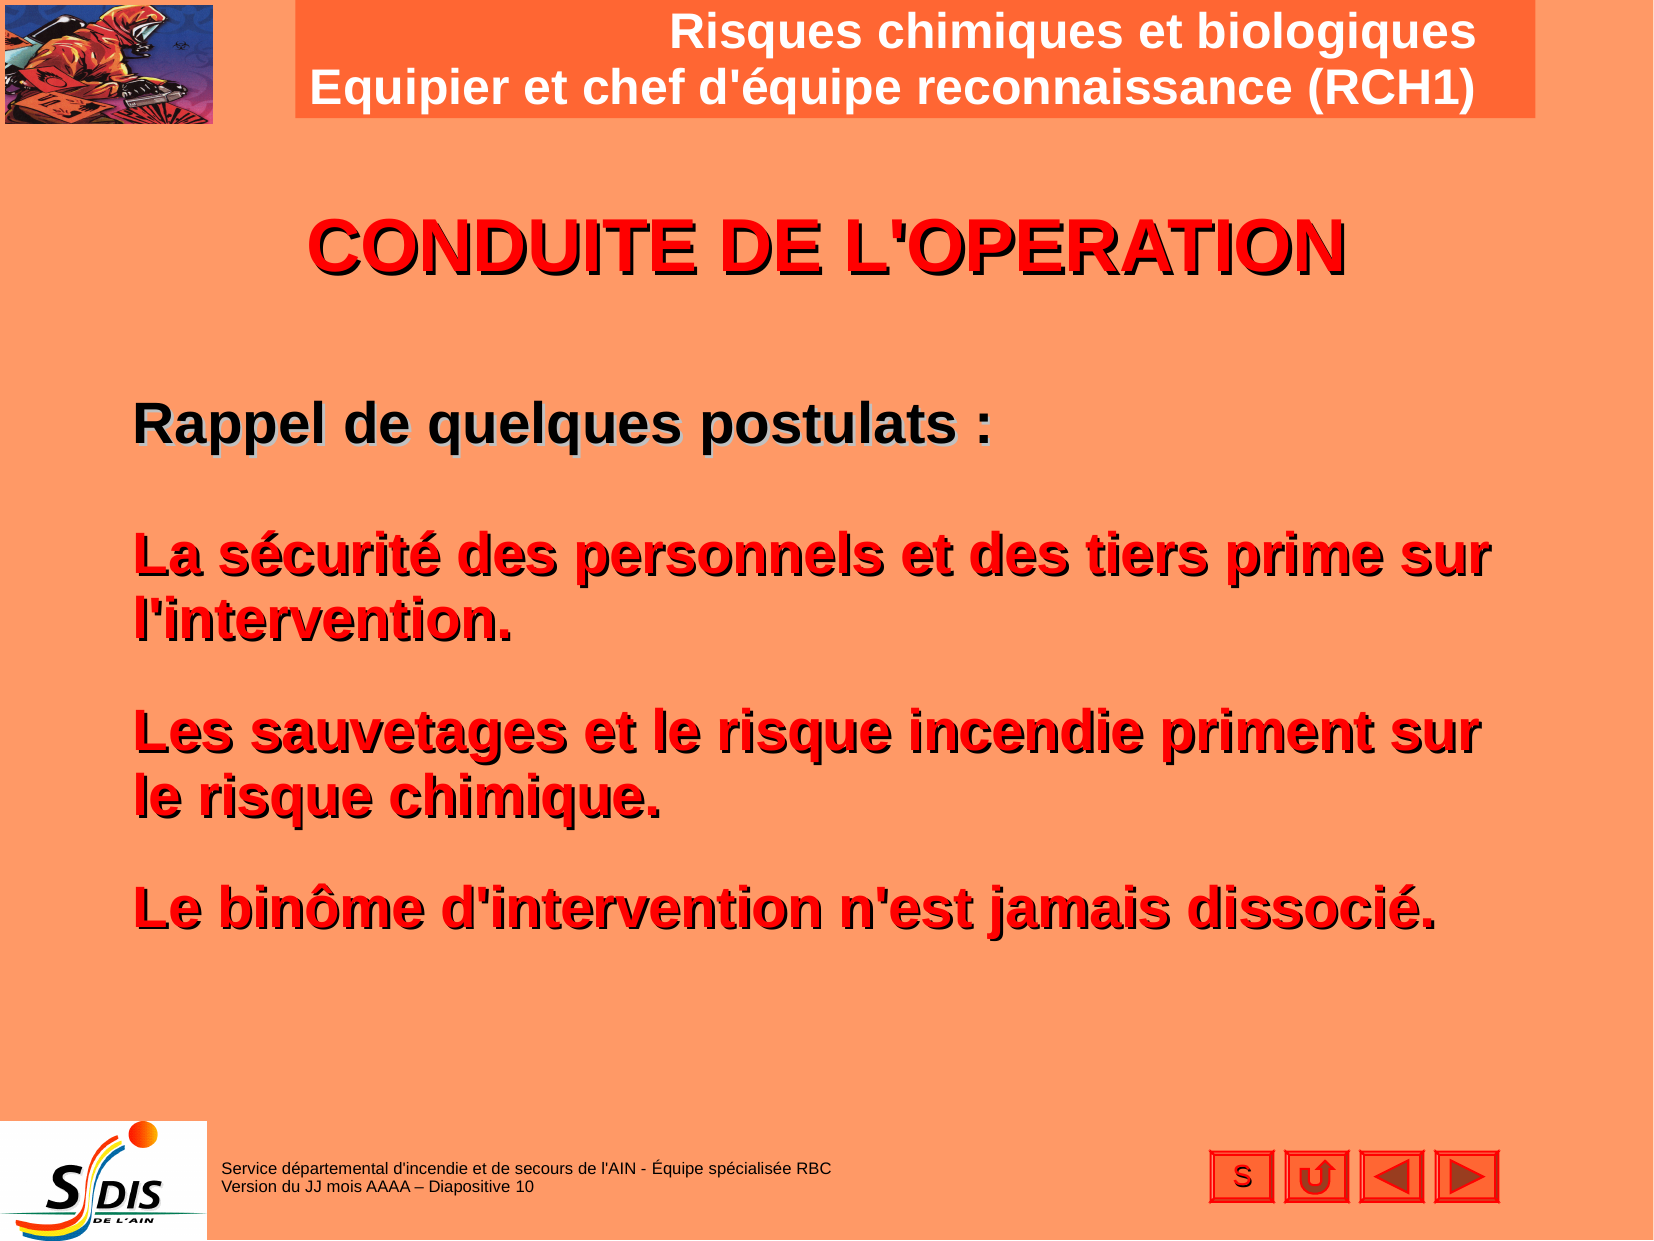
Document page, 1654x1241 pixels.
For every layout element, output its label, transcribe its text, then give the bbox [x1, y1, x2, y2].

text_box [1362, 1151, 1424, 1202]
text_box S [1217, 1151, 1267, 1200]
picture [5, 5, 213, 124]
text_box Rappel de quelques postulats : La sécurité des personnels et des tiers prime sur l'intervention. Les sauvetages et le risque incendie priment sur le risque chimique. Le binôme d'intervention n'est jamais dissocié. [118, 383, 1536, 960]
text_box CONDUITE DE L'OPERATION [59, 196, 1595, 296]
text_box [1287, 1151, 1349, 1202]
picture [0, 1121, 207, 1241]
text_box [1437, 1151, 1499, 1202]
text_box [1212, 1151, 1274, 1202]
